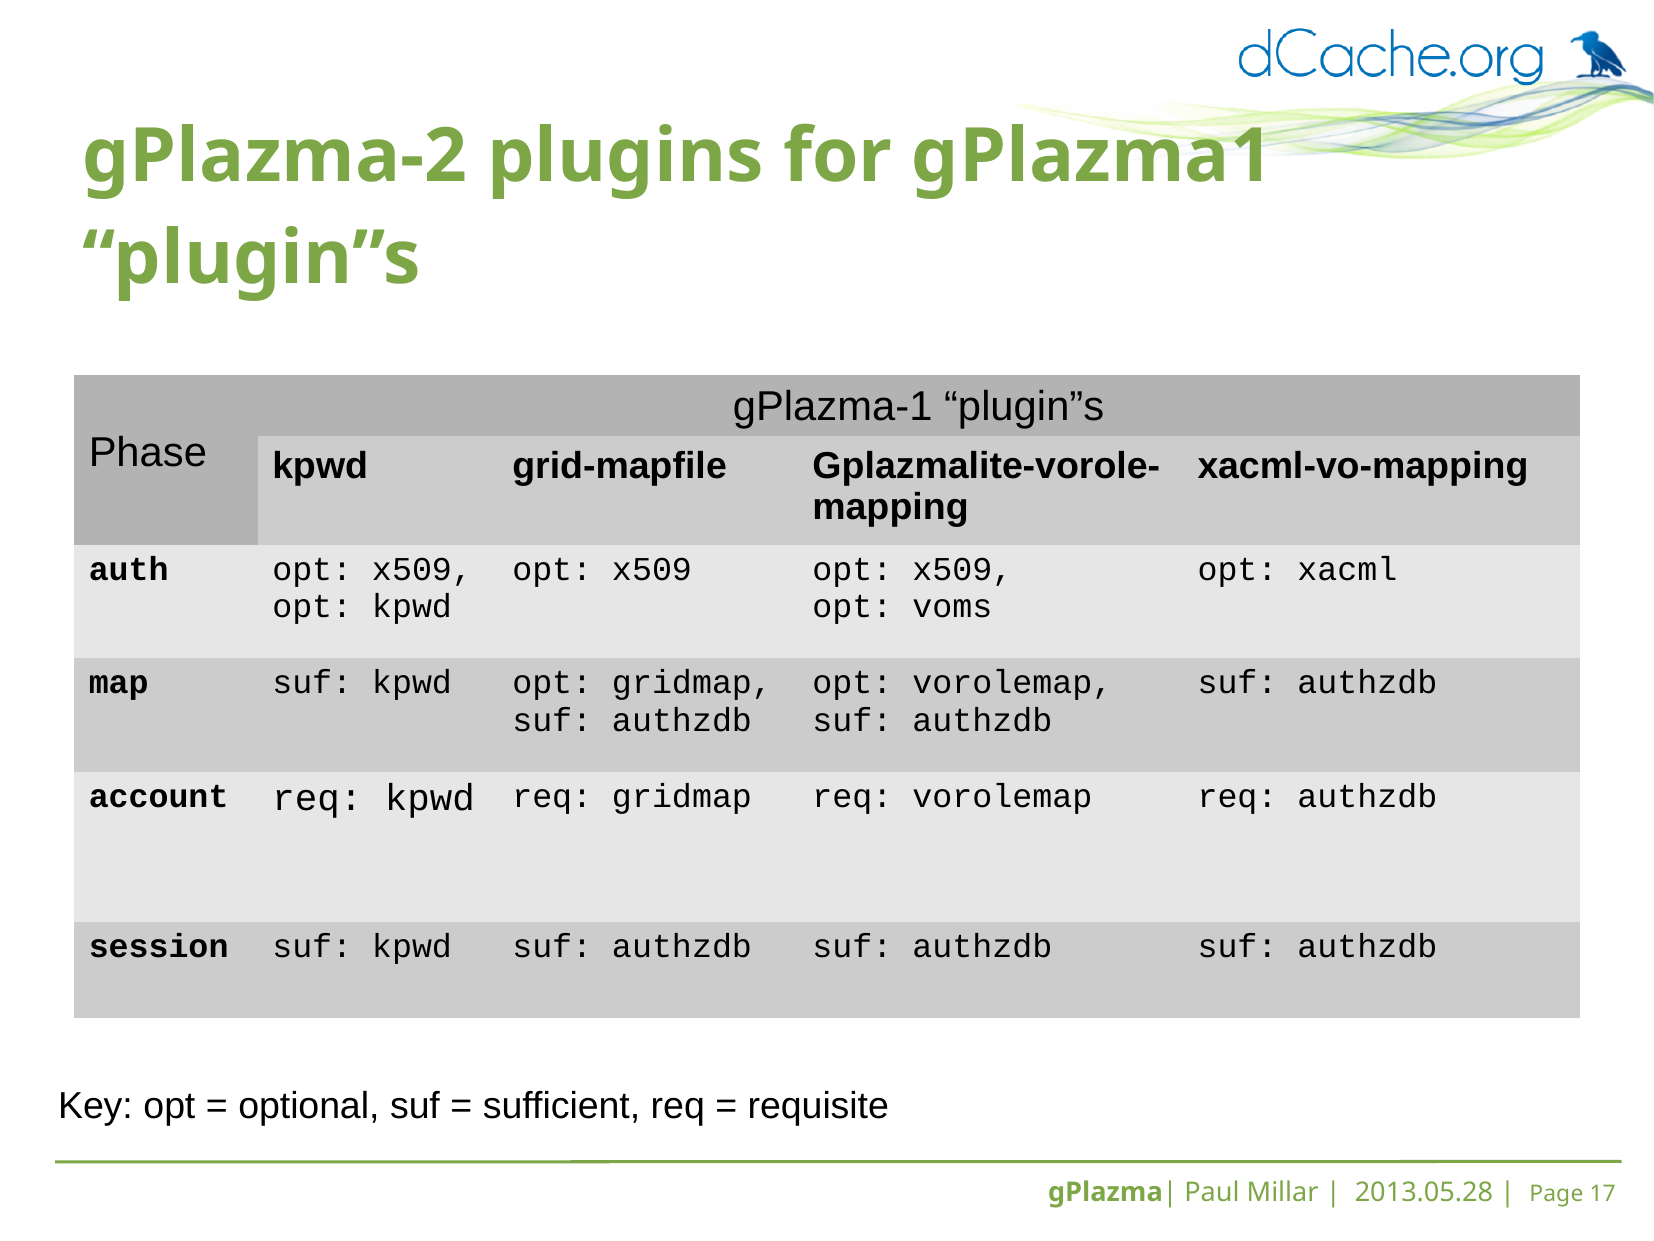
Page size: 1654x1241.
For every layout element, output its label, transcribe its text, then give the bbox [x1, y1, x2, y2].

table_cell req: gridmap [497, 772, 798, 922]
table_cell account [74, 772, 258, 922]
table_cell auth [74, 545, 258, 658]
table_header Phase [74, 375, 258, 545]
picture [1129, 148, 1142, 155]
table_cell opt: x509, opt: voms [798, 545, 1183, 658]
table_cell map [74, 658, 258, 772]
table_cell suf: kpwd [258, 922, 497, 1018]
table_cell suf: authzdb [1183, 922, 1580, 1018]
table_cell grid-mapfile [497, 436, 798, 545]
table_cell suf: authzdb [1183, 658, 1580, 772]
table_cell opt: xacml [1183, 545, 1580, 658]
table_cell suf: authzdb [497, 922, 798, 1018]
table_cell suf: kpwd [258, 658, 497, 772]
table_cell opt: vorolemap, suf: authzdb [798, 658, 1183, 772]
table_cell opt: gridmap, suf: authzdb [497, 658, 798, 772]
table_cell Gplazmalite-vorole- mapping [798, 436, 1183, 545]
table_header gPlazma-1 “plugin”s [258, 375, 1580, 436]
table_cell session [74, 922, 258, 1018]
text_box Key: opt = optional, suf = sufficient, req = requisite [43, 1076, 905, 1134]
table_cell opt: x509 [497, 545, 798, 658]
table_cell req: kpwd [258, 772, 497, 922]
picture [956, 16, 1654, 169]
picture [1154, 148, 1168, 155]
table_cell opt: x509, opt: kpwd [258, 545, 497, 658]
picture [977, 137, 991, 153]
title gPlazma-2 plugins for gPlazma1 “plugin”s [82, 155, 1605, 252]
table_cell xacml-vo-mapping [1183, 436, 1580, 545]
table_cell req: vorolemap [798, 772, 1183, 922]
table_cell req: authzdb [1183, 772, 1580, 922]
table_cell suf: authzdb [798, 922, 1183, 1018]
table_cell kpwd [258, 436, 497, 545]
